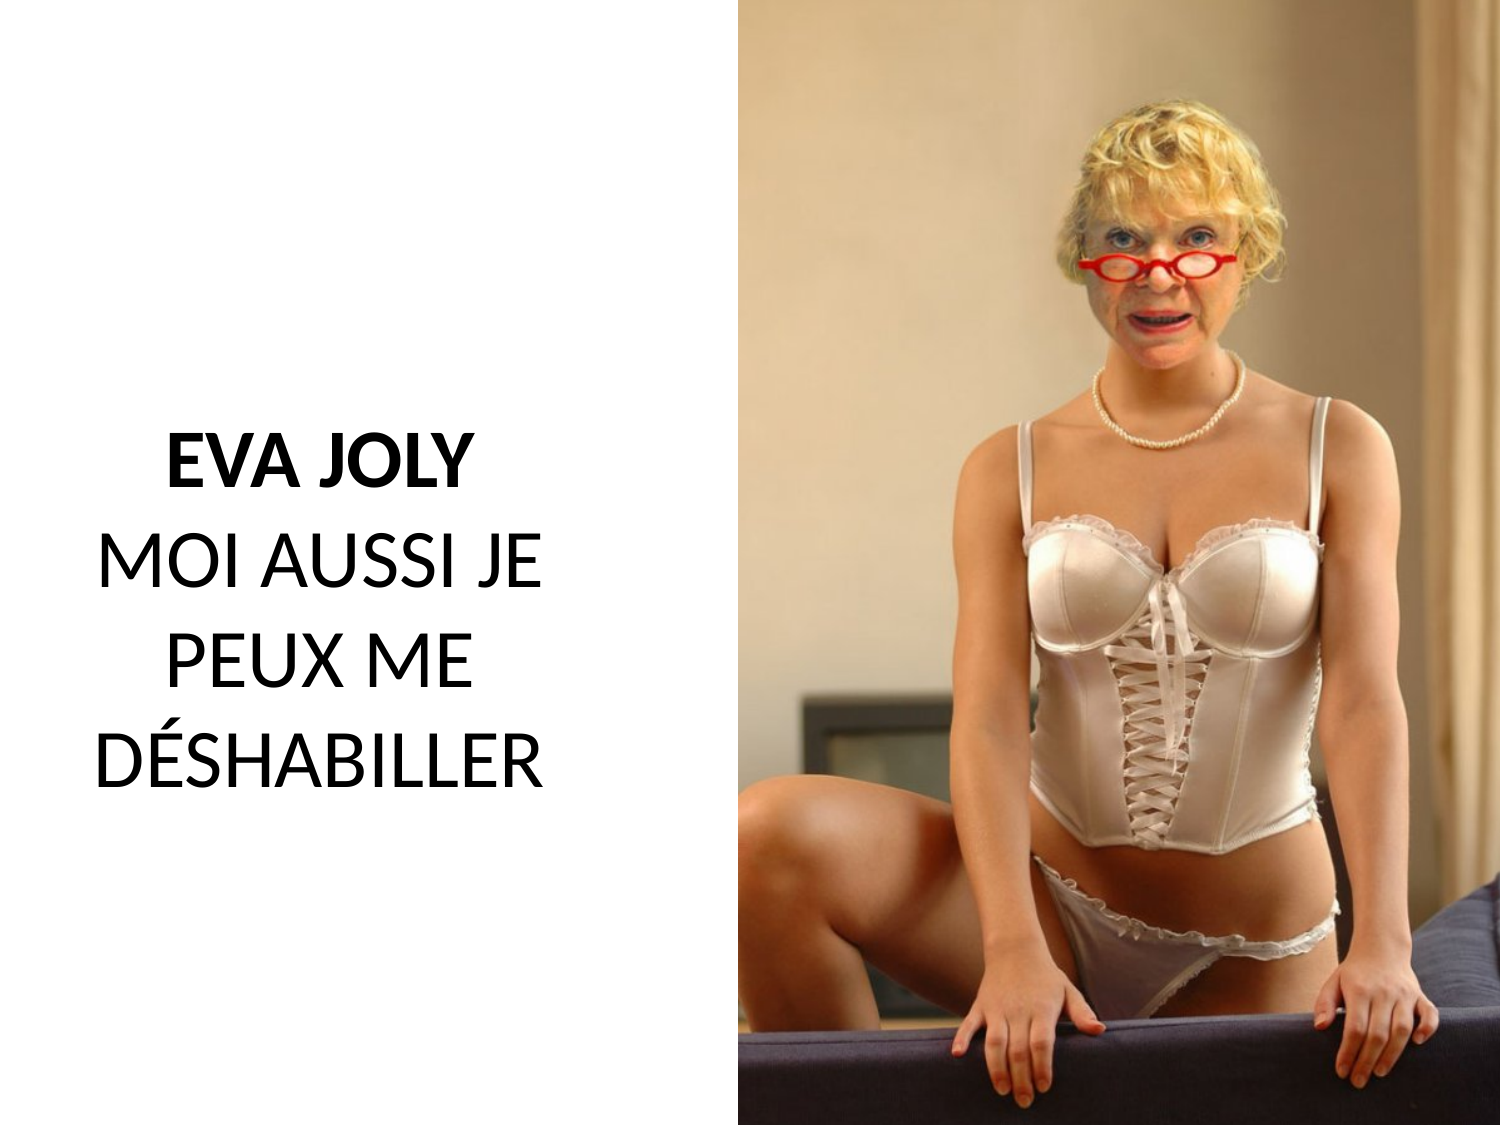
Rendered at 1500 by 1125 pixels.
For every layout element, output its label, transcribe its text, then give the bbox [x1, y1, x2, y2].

title EVA JOLY MOI AUSSI JE PEUX ME DÉSHABILLER [0, 397, 640, 585]
picture [738, 0, 1500, 1125]
